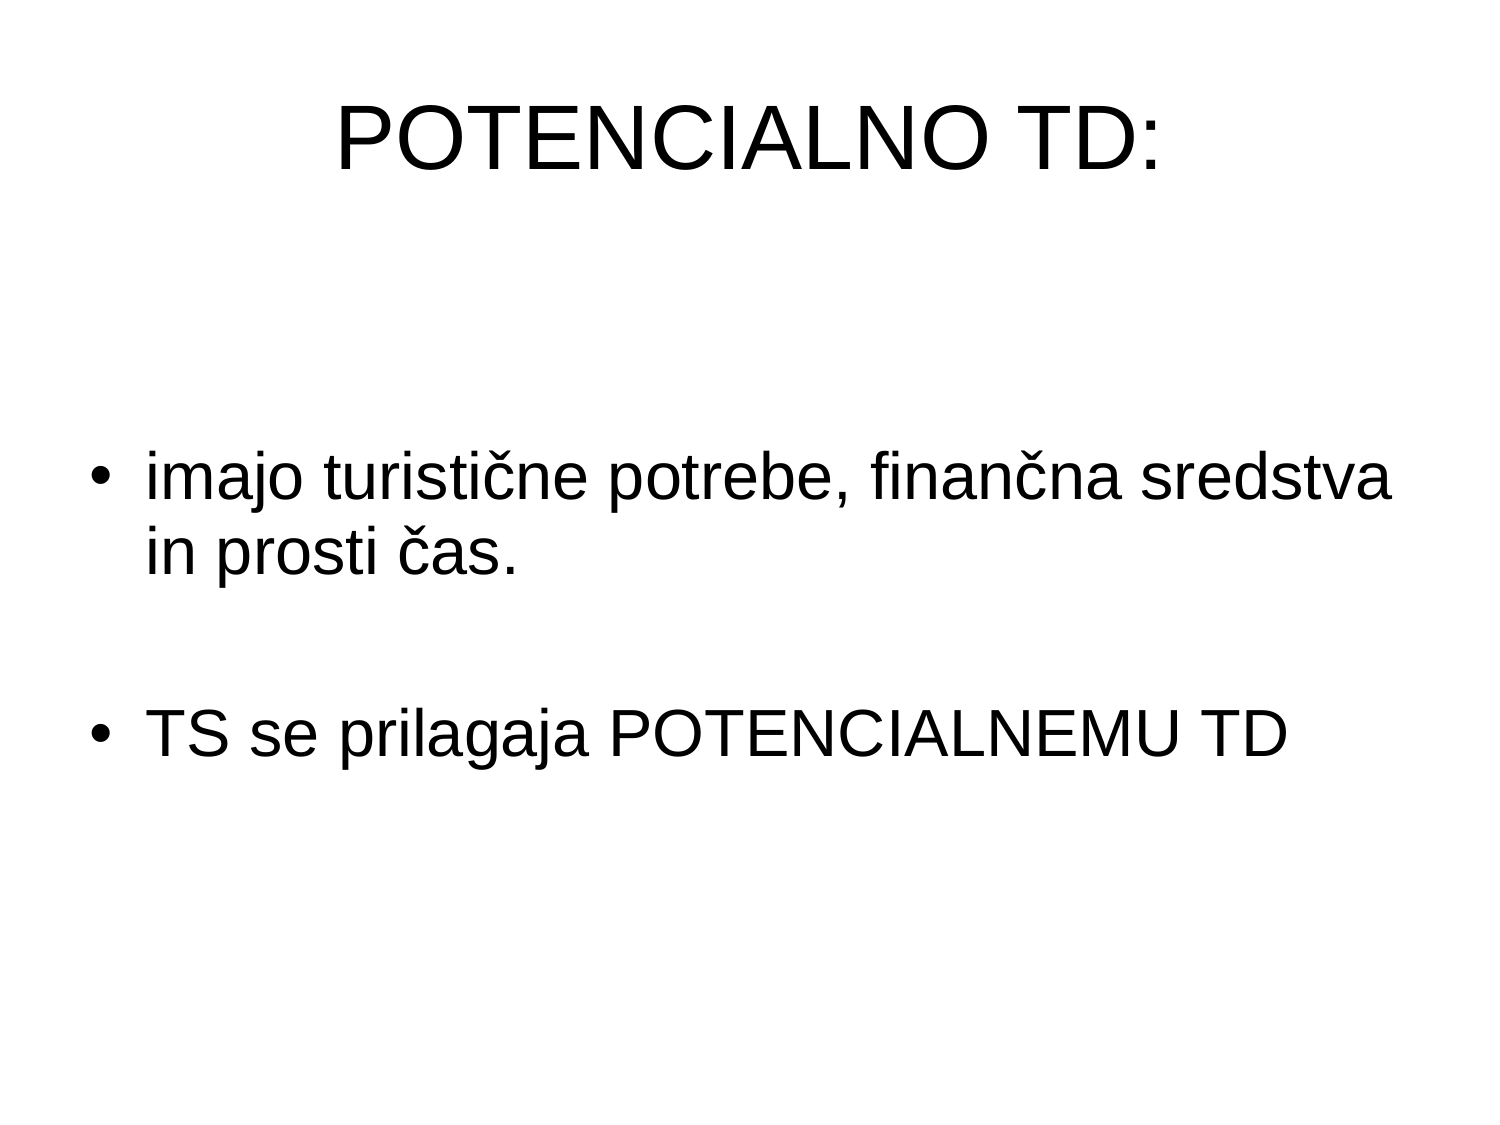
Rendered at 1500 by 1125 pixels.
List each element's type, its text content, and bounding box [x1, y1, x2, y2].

list imajo turistične potrebe, finančna sredstva in prosti čas. TS se prilagaja POTENCIALNEMU TD [75, 432, 1425, 1005]
title POTENCIALNO TD: [75, 21, 1425, 257]
